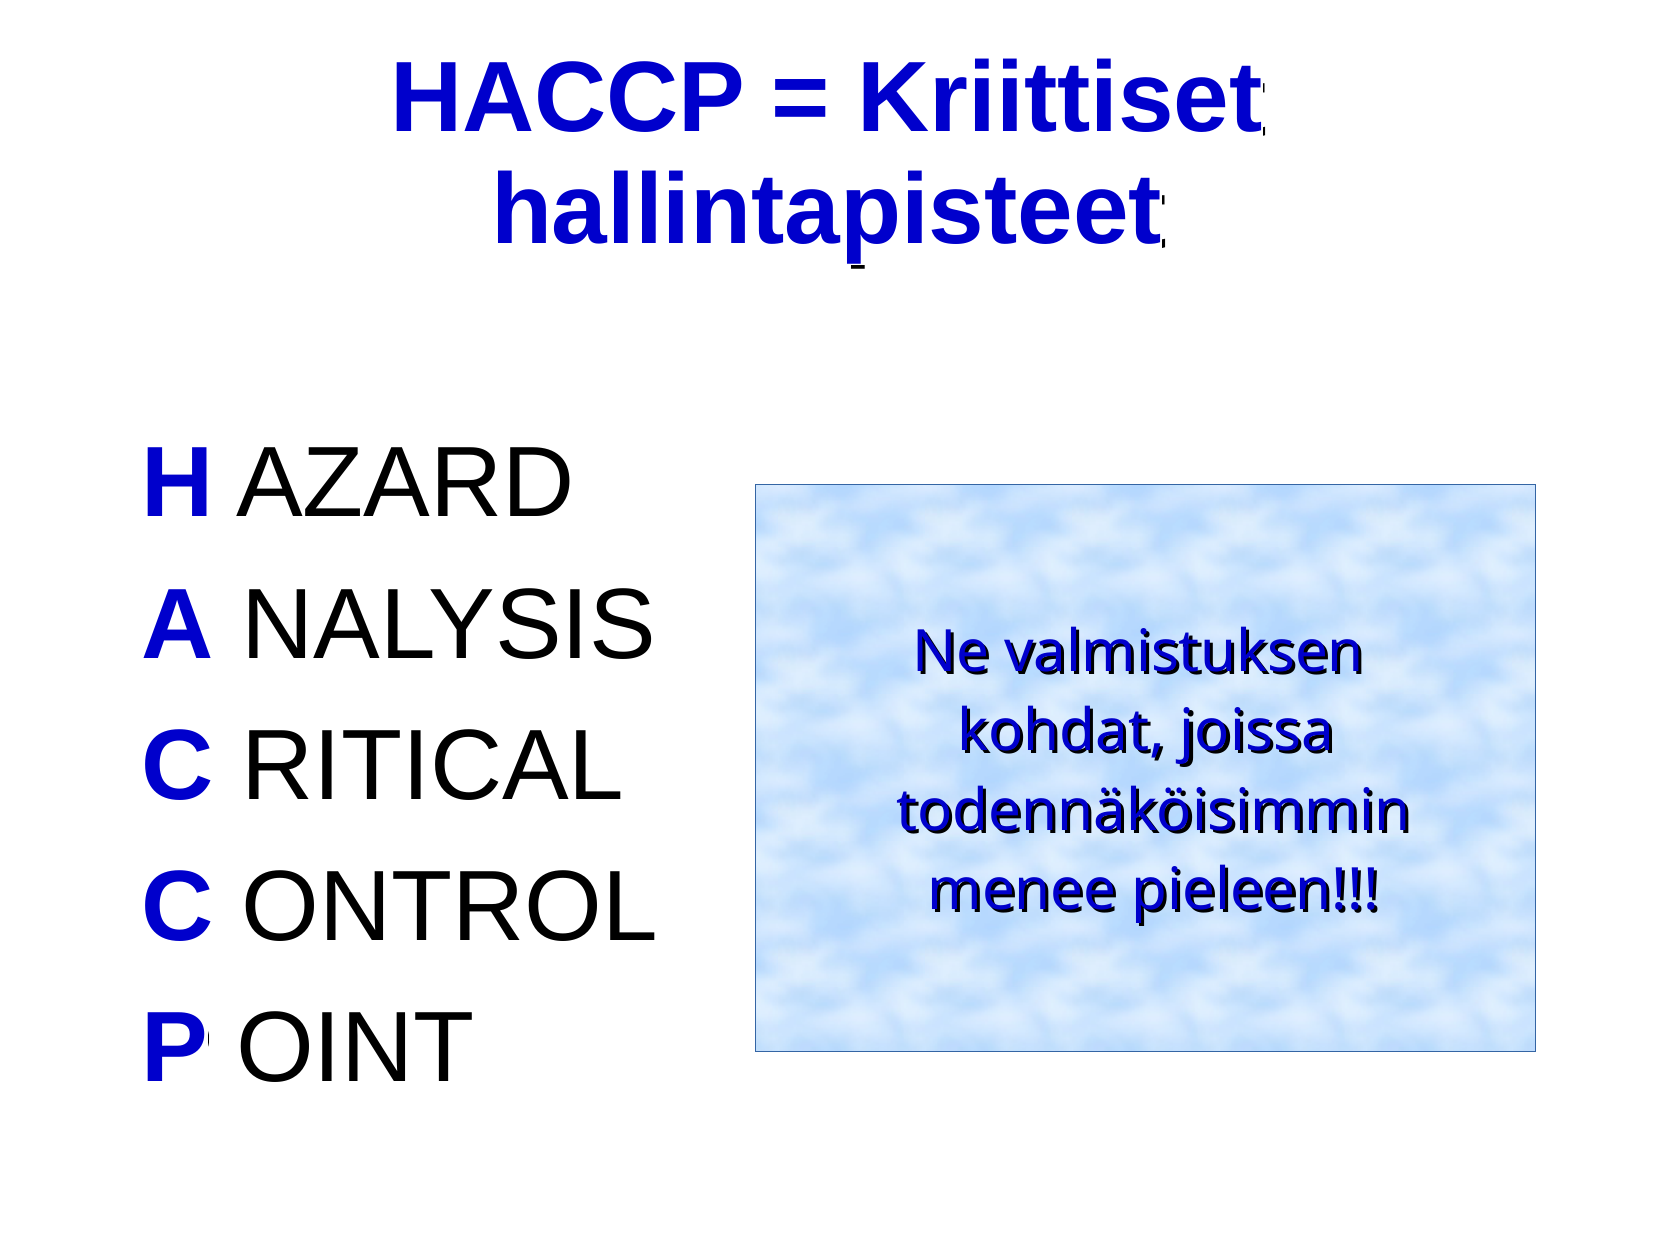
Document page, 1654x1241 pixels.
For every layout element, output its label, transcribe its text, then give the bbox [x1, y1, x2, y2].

text_box Ne valmistuksen kohdat, joissa todennäköisimmin menee pieleen!!! [755, 484, 1536, 1052]
title HACCP = Kriittiset hallintapisteet [82, 41, 1571, 265]
list H AZARD A NALYSIS C RITICAL C ONTROL P OINT [70, 426, 1559, 1146]
